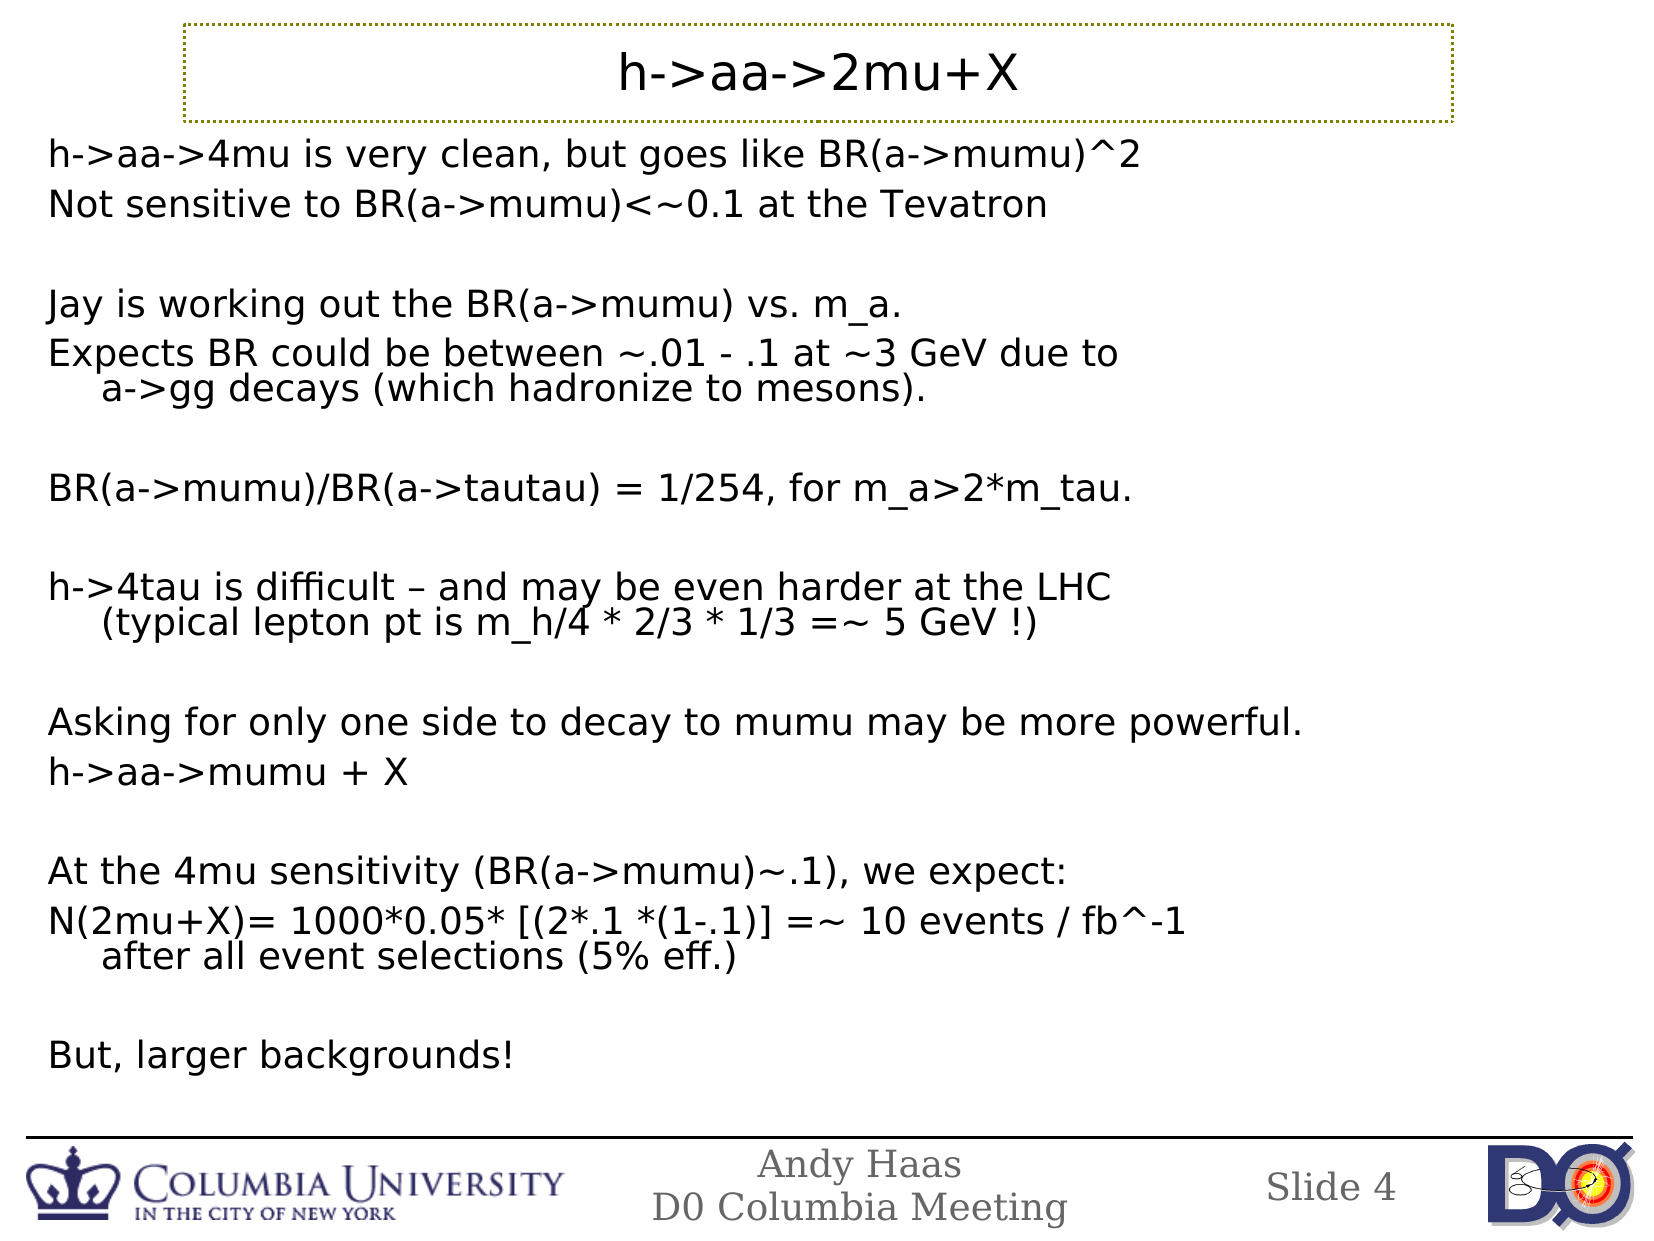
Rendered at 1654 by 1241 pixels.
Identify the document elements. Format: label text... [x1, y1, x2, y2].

title h->aa->2mu+X [184, 24, 1453, 122]
list h->aa->4mu is very clean, but goes like BR(a->mumu)^2 Not sensitive to BR(a->mumu)<~0.1 at the Tevatron Jay is working out the BR(a->mumu) vs. m_a. Expects BR could be between ~.01 - .1 at ~3 GeV due to a->gg decays (which hadronize to mesons). BR(a->mumu)/BR(a->tautau) = 1/254, for m_a>2*m_tau. h->4tau is difficult – and may be even harder at the LHC (typical lepton pt is m_h/4 * 2/3 * 1/3 =~ 5 GeV !) Asking for only one side to decay to mumu may be more powerful. h->aa->mumu + X At the 4mu sensitivity (BR(a->mumu)~.1), we expect: N(2mu+X)= 1000*0.05* [(2*.1 *(1-.1)] =~ 10 events / fb^-1 after all event selections (5% eff.) But, larger backgrounds! [30, 140, 1315, 1125]
picture [26, 1146, 565, 1220]
picture [1479, 1140, 1639, 1233]
